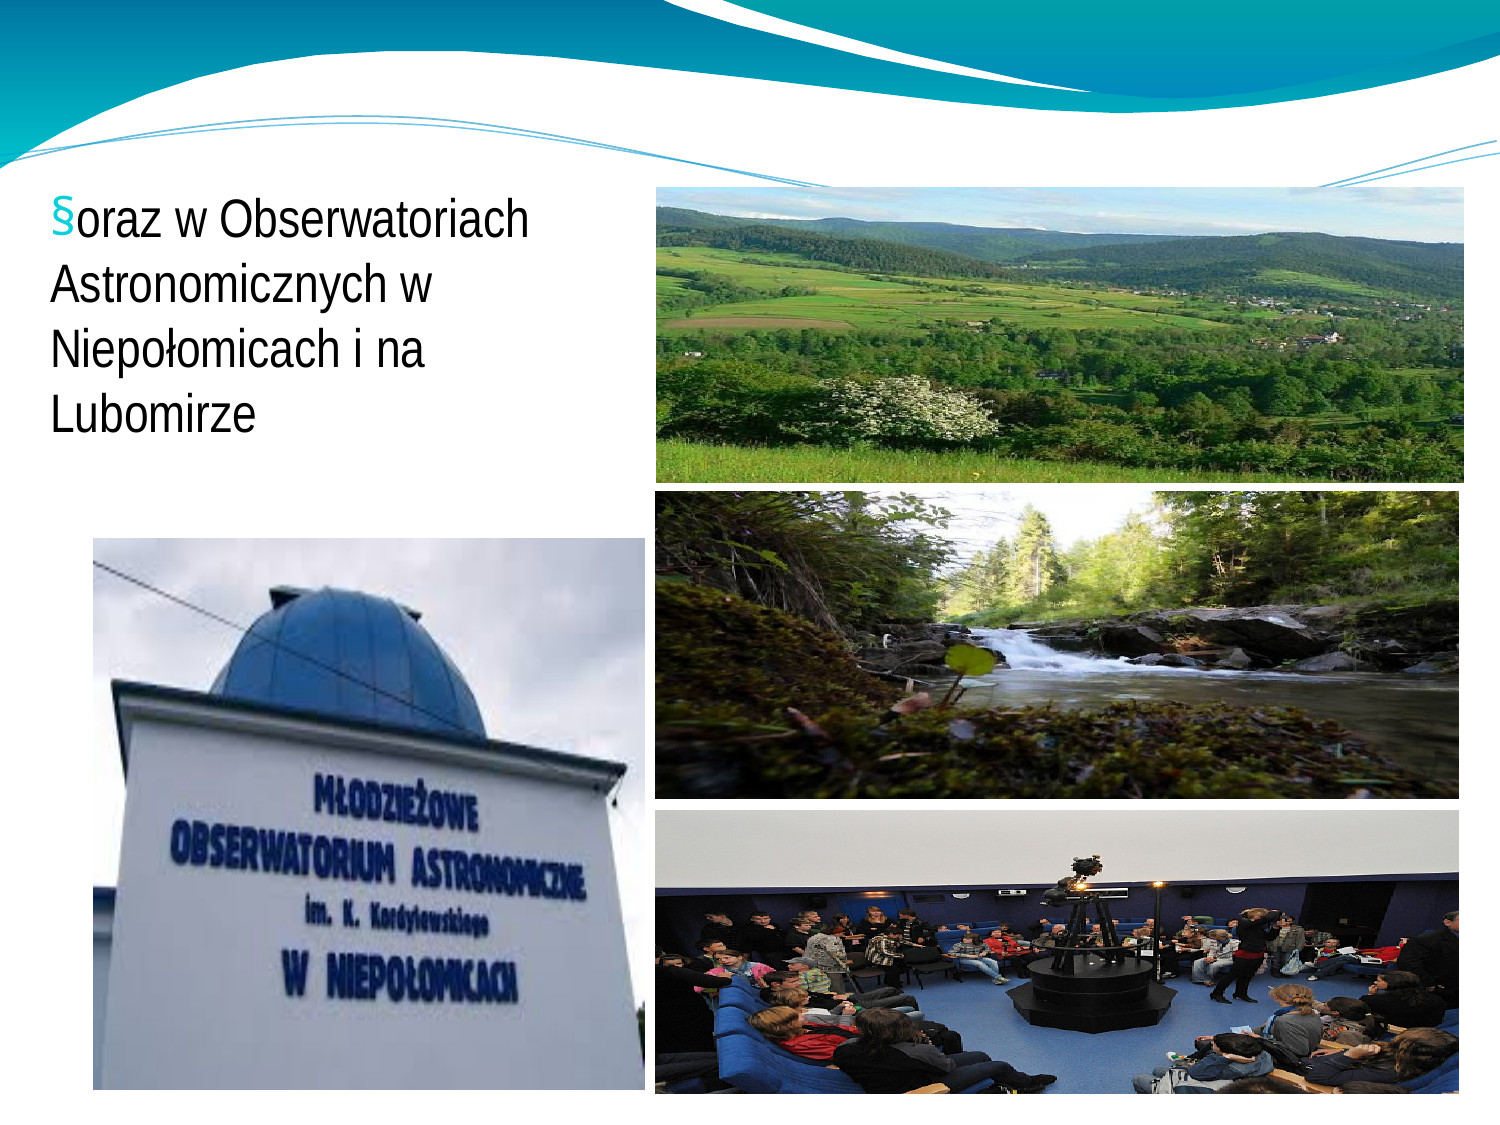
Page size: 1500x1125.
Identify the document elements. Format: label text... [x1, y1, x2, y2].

picture [655, 810, 1459, 1094]
picture [93, 539, 645, 1090]
picture [656, 187, 1464, 483]
list oraz w Obserwatoriach Astronomicznych w Niepołomicach i na Lubomirze [35, 175, 635, 516]
picture [655, 491, 1459, 799]
